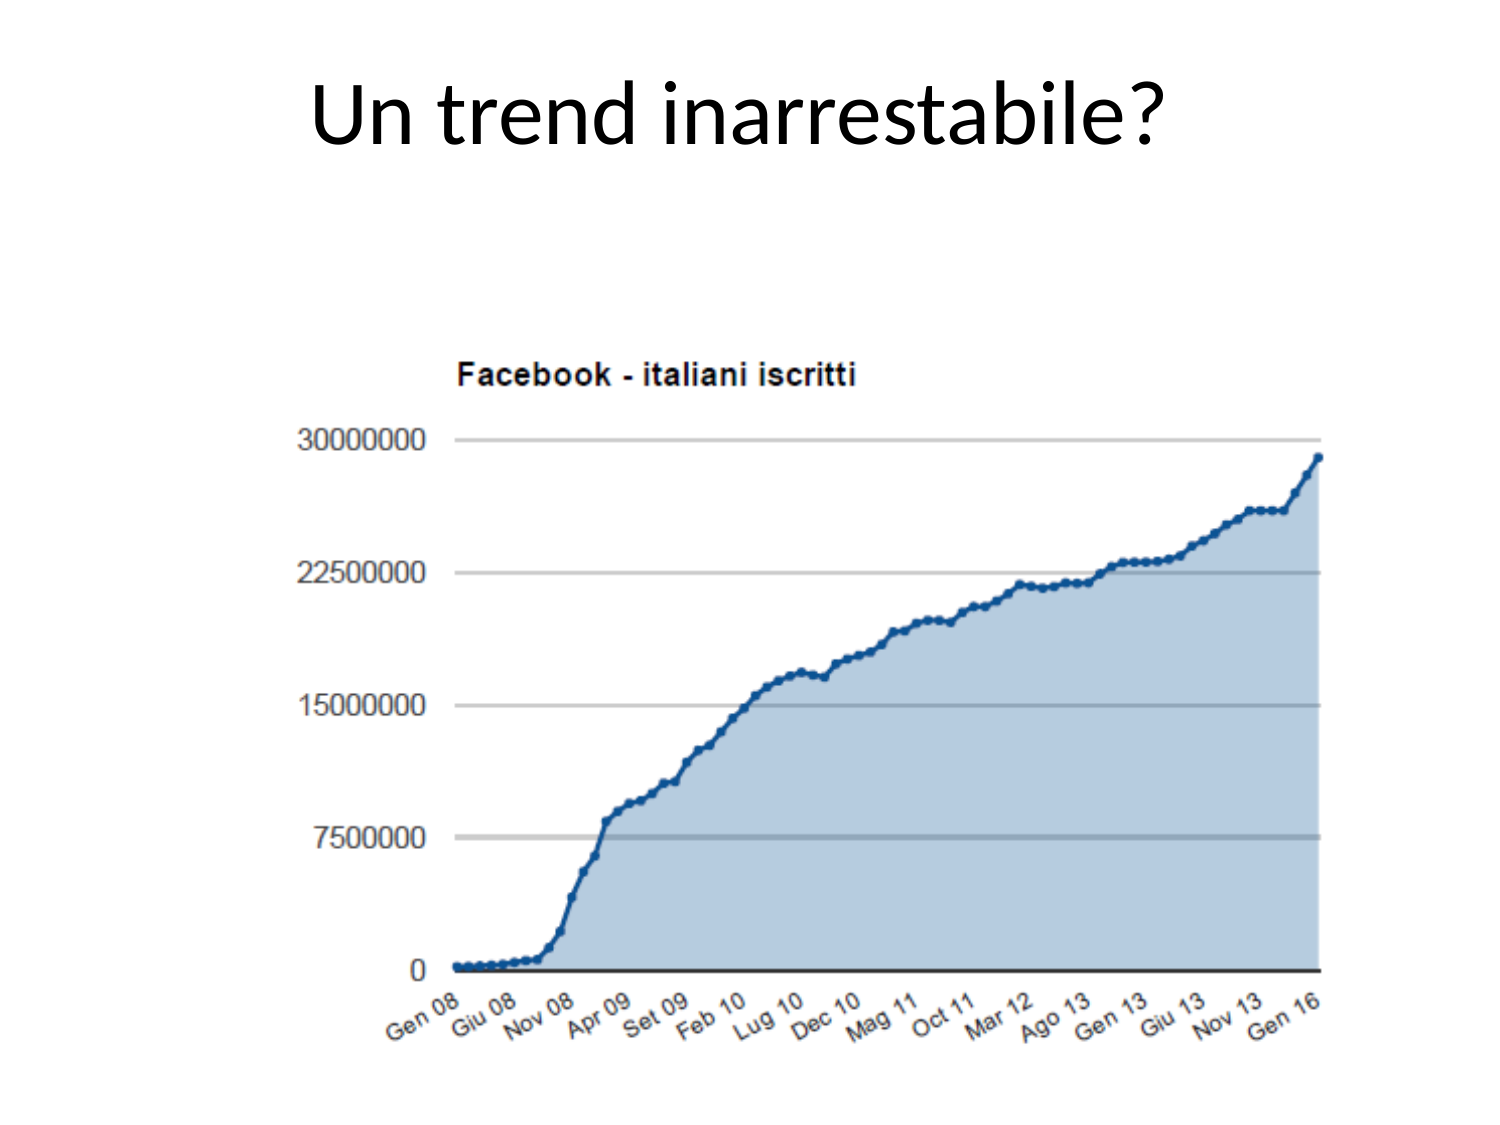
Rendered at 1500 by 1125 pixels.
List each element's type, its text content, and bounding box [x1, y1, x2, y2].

title Un trend inarrestabile? [75, 45, 1425, 233]
picture [147, 314, 1376, 1076]
